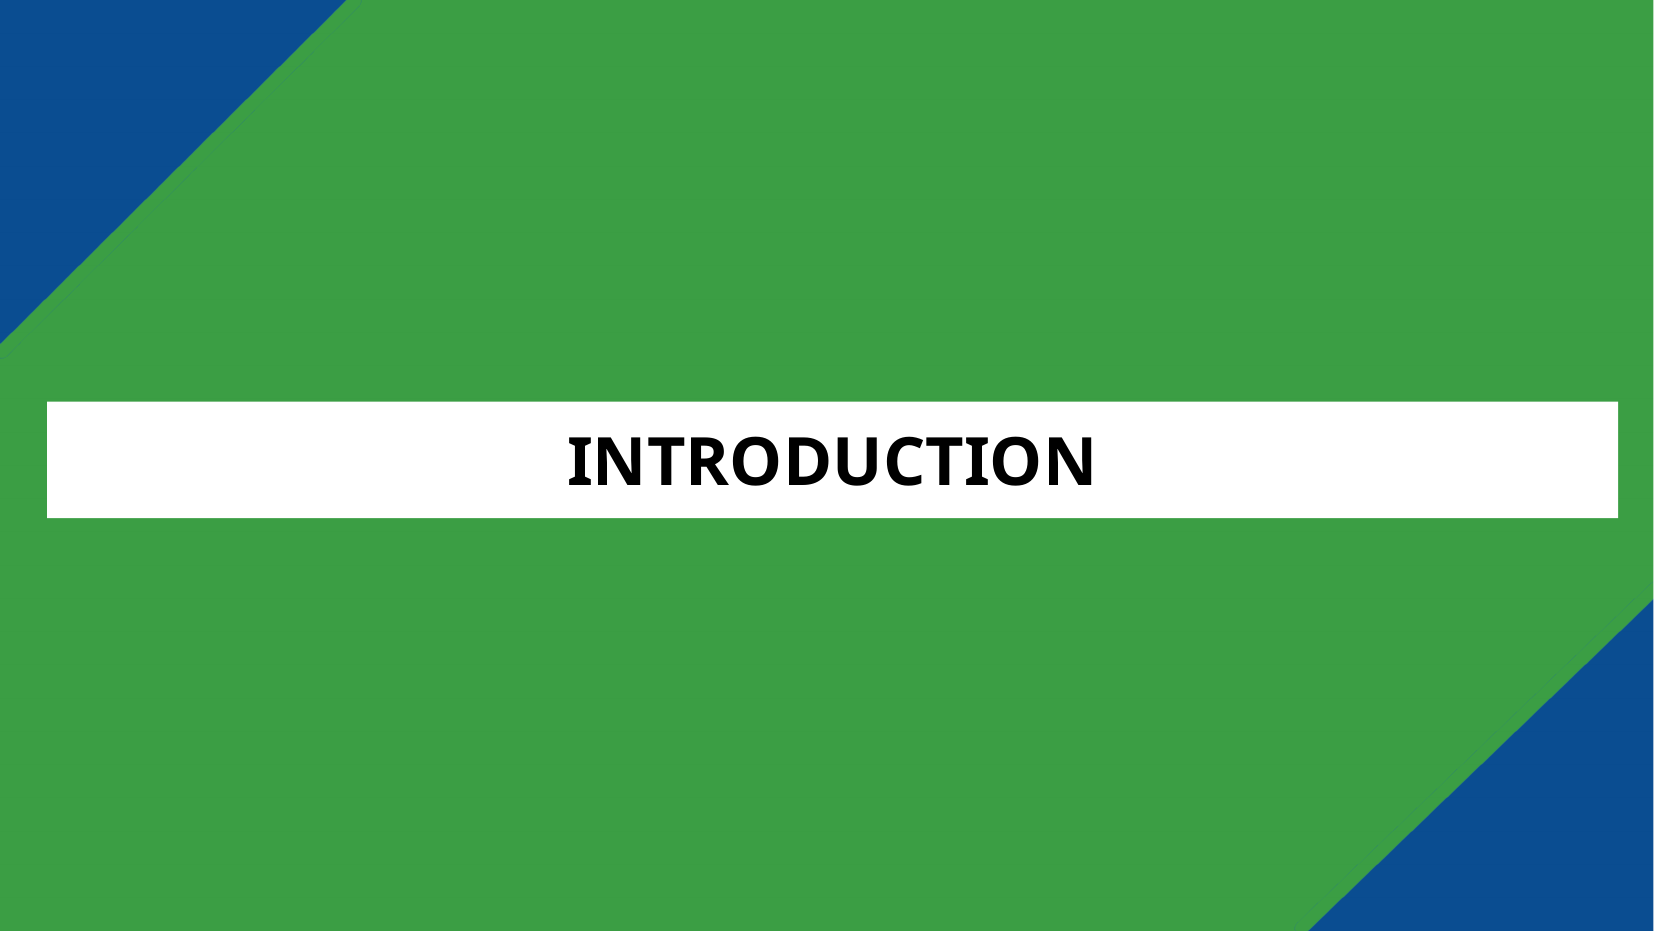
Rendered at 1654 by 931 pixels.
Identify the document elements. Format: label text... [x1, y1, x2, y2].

picture [0, 0, 1654, 931]
title INTRODUCTION [47, 401, 1619, 519]
